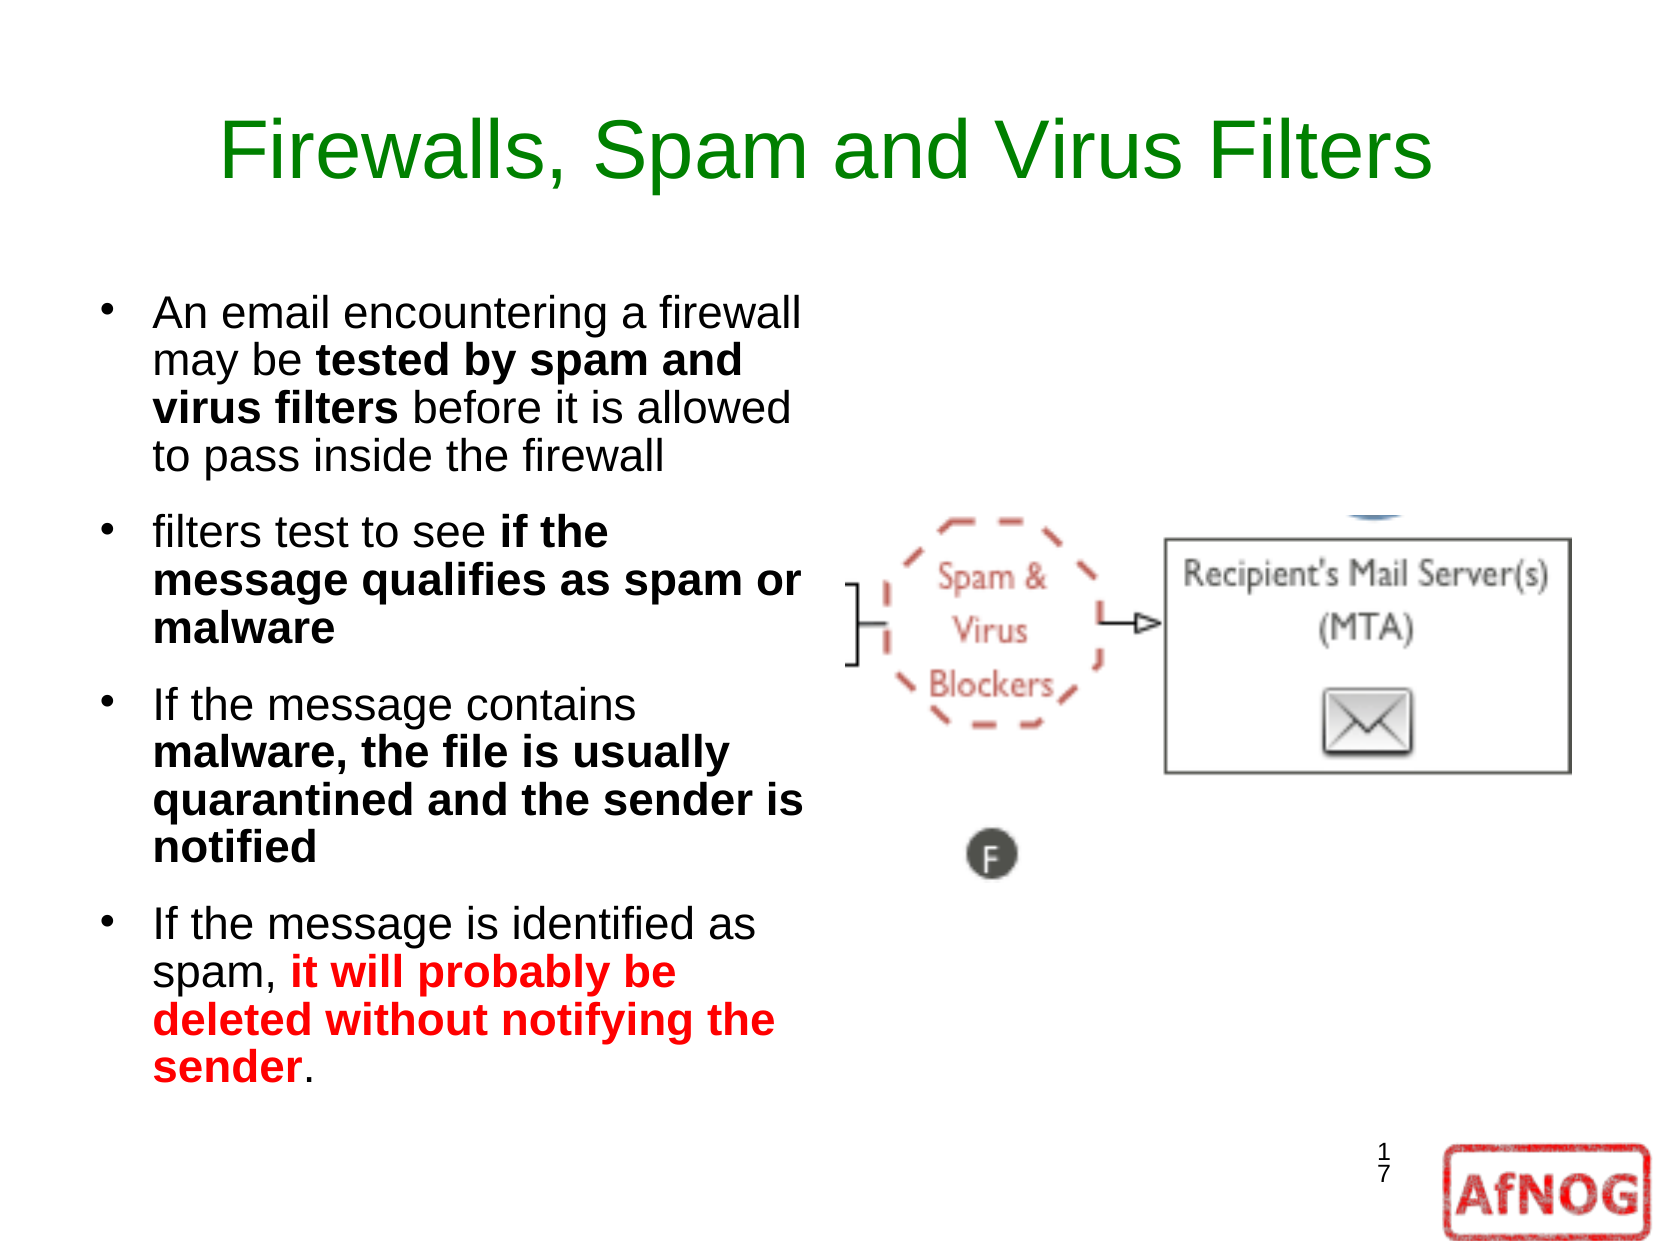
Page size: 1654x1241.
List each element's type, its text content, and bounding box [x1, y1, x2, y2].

text_box <number> [1362, 1129, 1393, 1175]
title Firewalls, Spam and Virus Filters [82, 15, 1571, 291]
list An email encountering a firewall may be tested by spam and virus filters before it is allowed to pass inside the firewall filters test to see if the message qualifies as spam or malware If the message contains malware, the file is usually quarantined and the sender is notified If the message is identified as spam, it will probably be deleted without notifying the sender. [82, 290, 809, 1241]
picture [1441, 1141, 1654, 1241]
picture [845, 515, 1572, 884]
